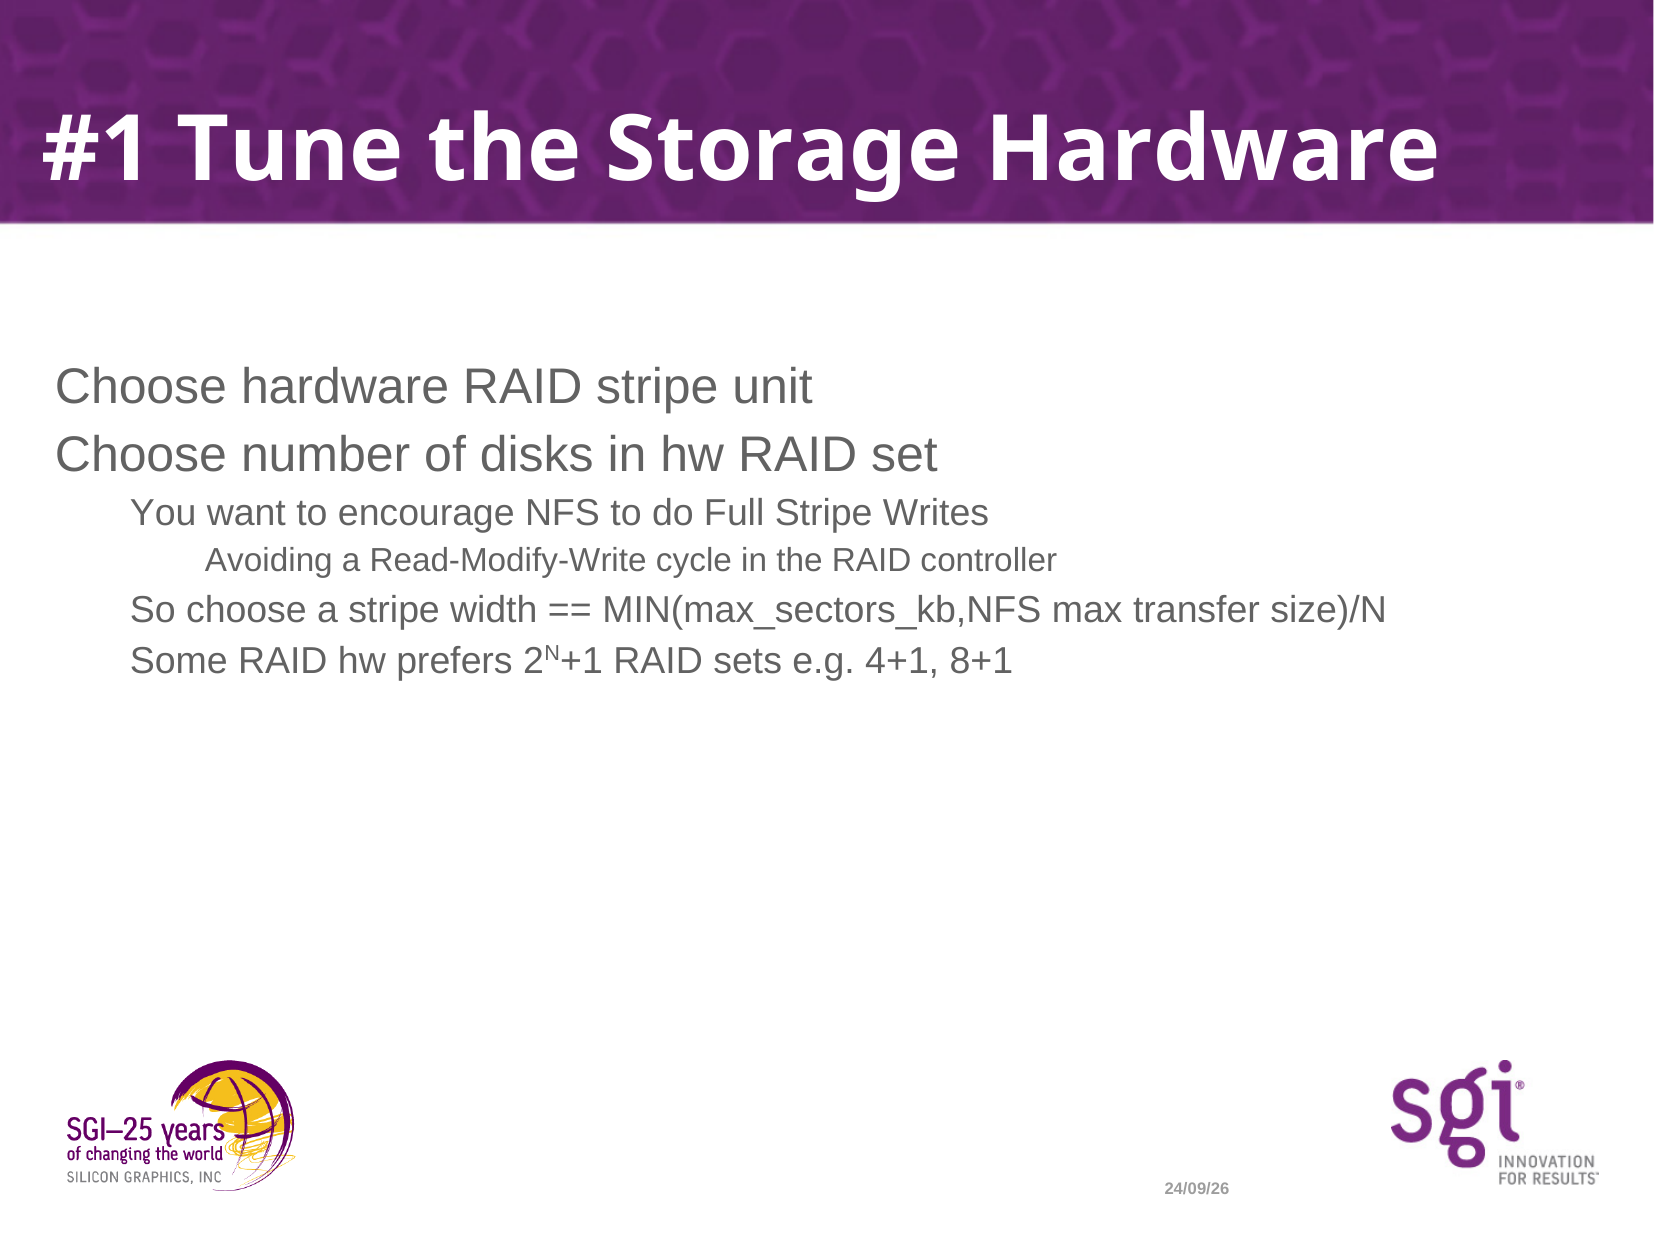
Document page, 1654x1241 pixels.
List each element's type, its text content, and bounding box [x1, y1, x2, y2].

list Choose hardware RAID stripe unit Choose number of disks in hw RAID set You want to encourage NFS to do Full Stripe Writes Avoiding a Read-Modify-Write cycle in the RAID controller So choose a stripe width == MIN(max_sectors_kb,NFS max transfer size)/N Some RAID hw prefers 2N+1 RAID sets e.g. 4+1, 8+1 [55, 358, 1461, 937]
picture [0, 0, 1654, 1194]
title #1 Tune the Storage Hardware [41, 48, 1447, 241]
